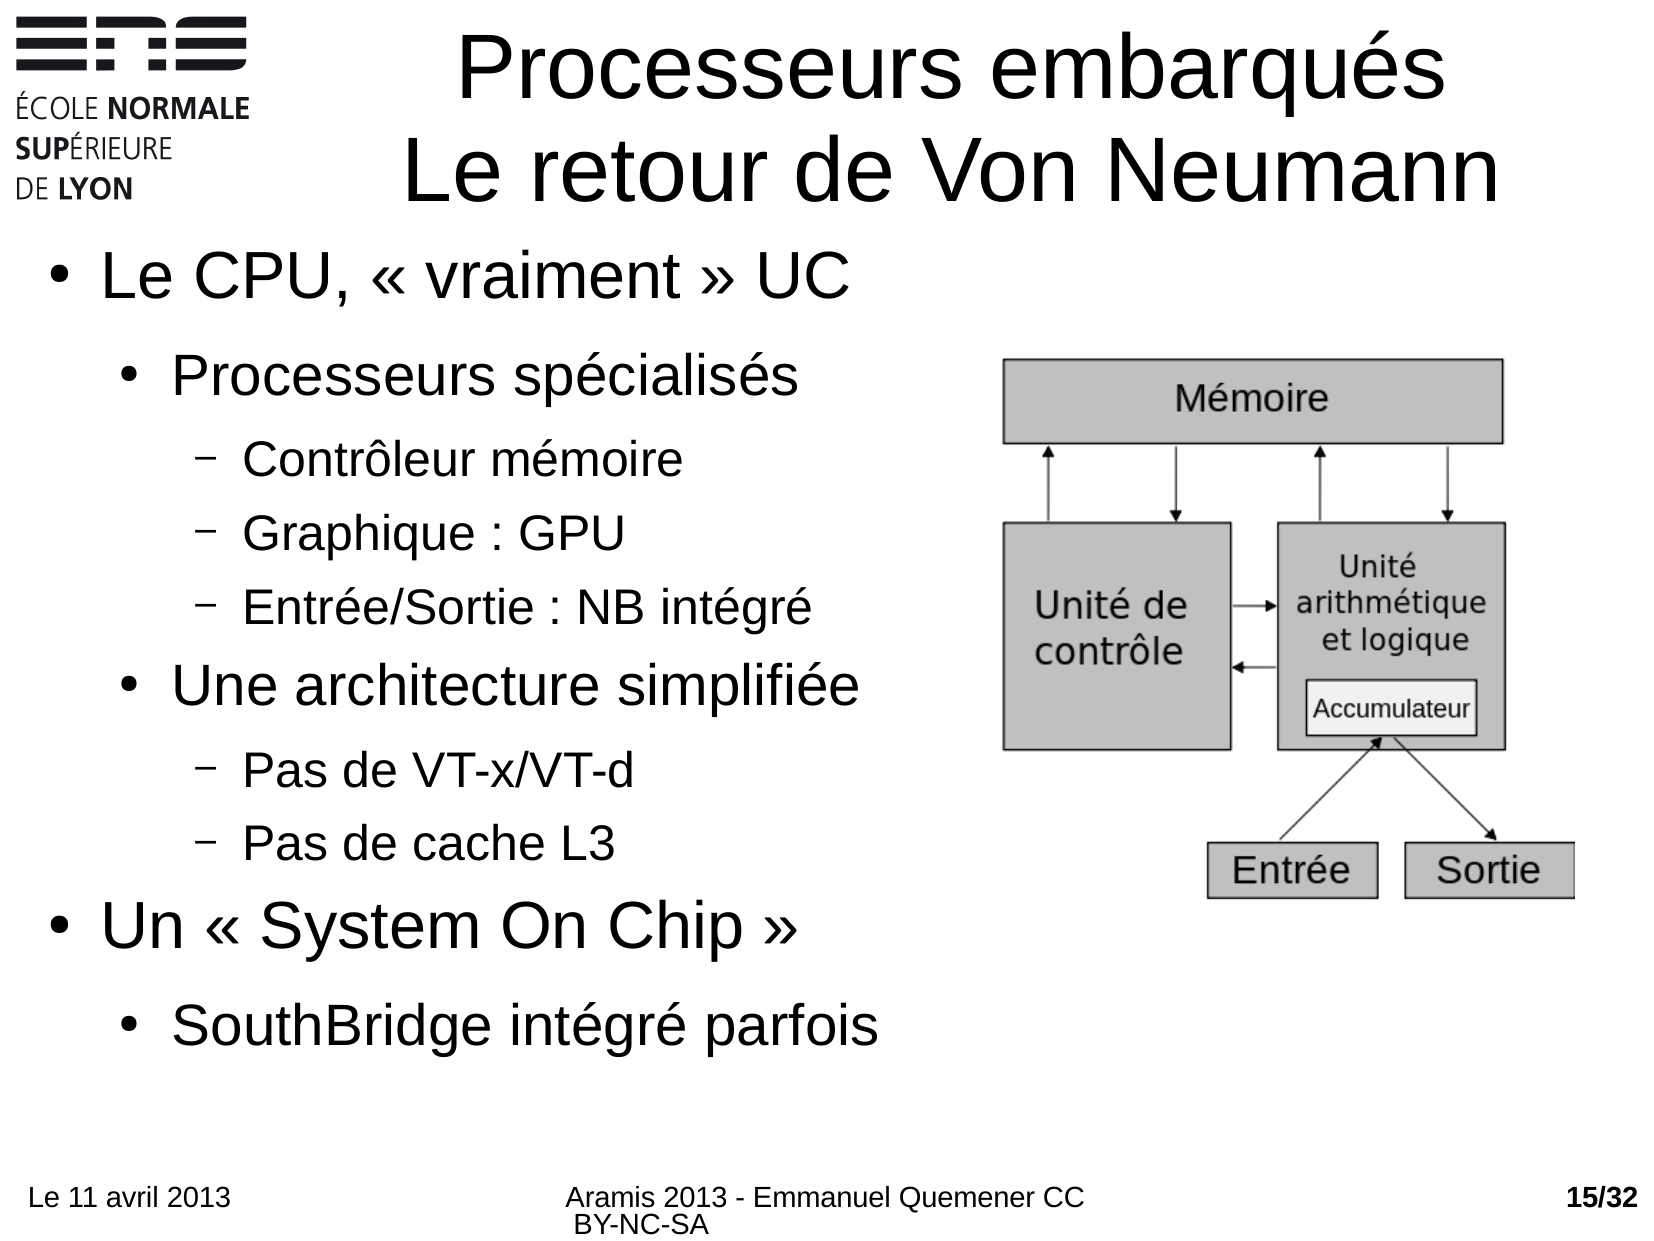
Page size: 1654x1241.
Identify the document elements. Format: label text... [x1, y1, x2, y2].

title Processeurs embarqués Le retour de Von Neumann [250, 0, 1654, 237]
picture [0, 0, 250, 237]
picture [974, 343, 1575, 916]
list Le CPU, « vraiment » UC Processeurs spécialisés Contrôleur mémoire Graphique : GPU Entrée/Sortie : NB intégré Une architecture simplifiée Pas de VT-x/VT-d Pas de cache L3 Un « System On Chip » SouthBridge intégré parfois [30, 238, 886, 1141]
